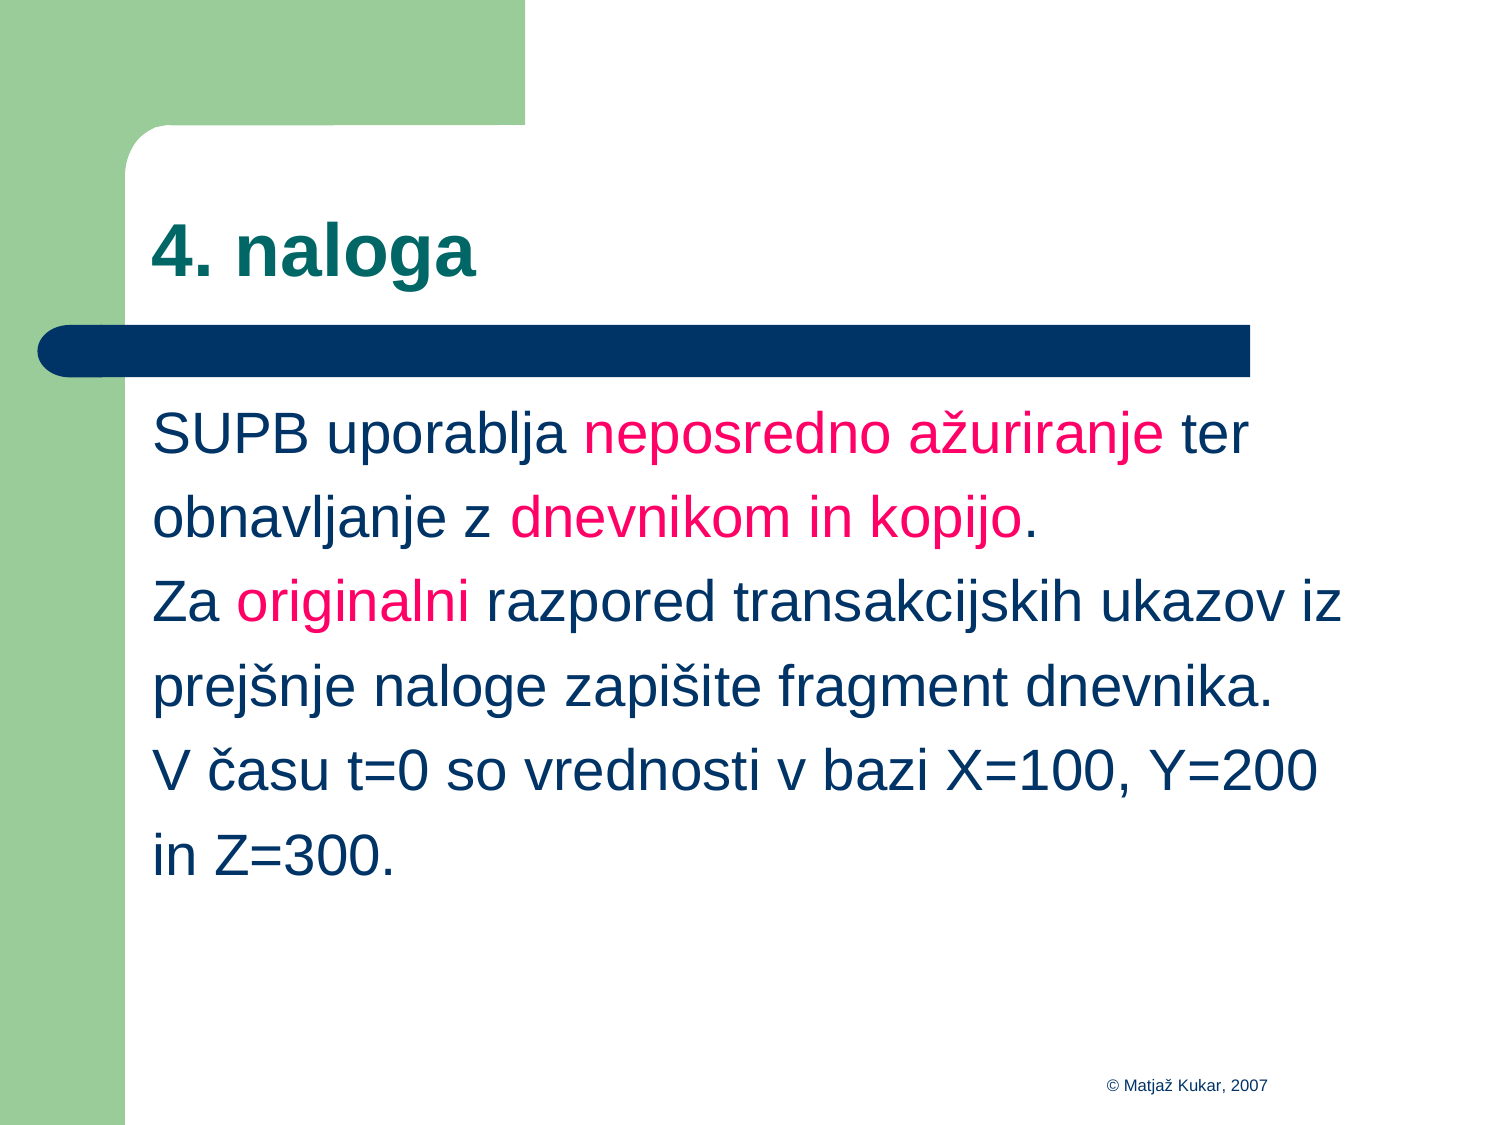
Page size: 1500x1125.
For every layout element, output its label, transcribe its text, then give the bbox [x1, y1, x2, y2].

list SUPB uporablja neposredno ažuriranje ter obnavljanje z dnevnikom in kopijo. Za originalni razpored transakcijskih ukazov iz prejšnje naloge zapišite fragment dnevnika. V času t=0 so vrednosti v bazi X=100, Y=200 in Z=300. [137, 387, 1400, 999]
text_box © Matjaž Kukar, 2007 [949, 1025, 1426, 1103]
title 4. naloga [136, 136, 1414, 301]
